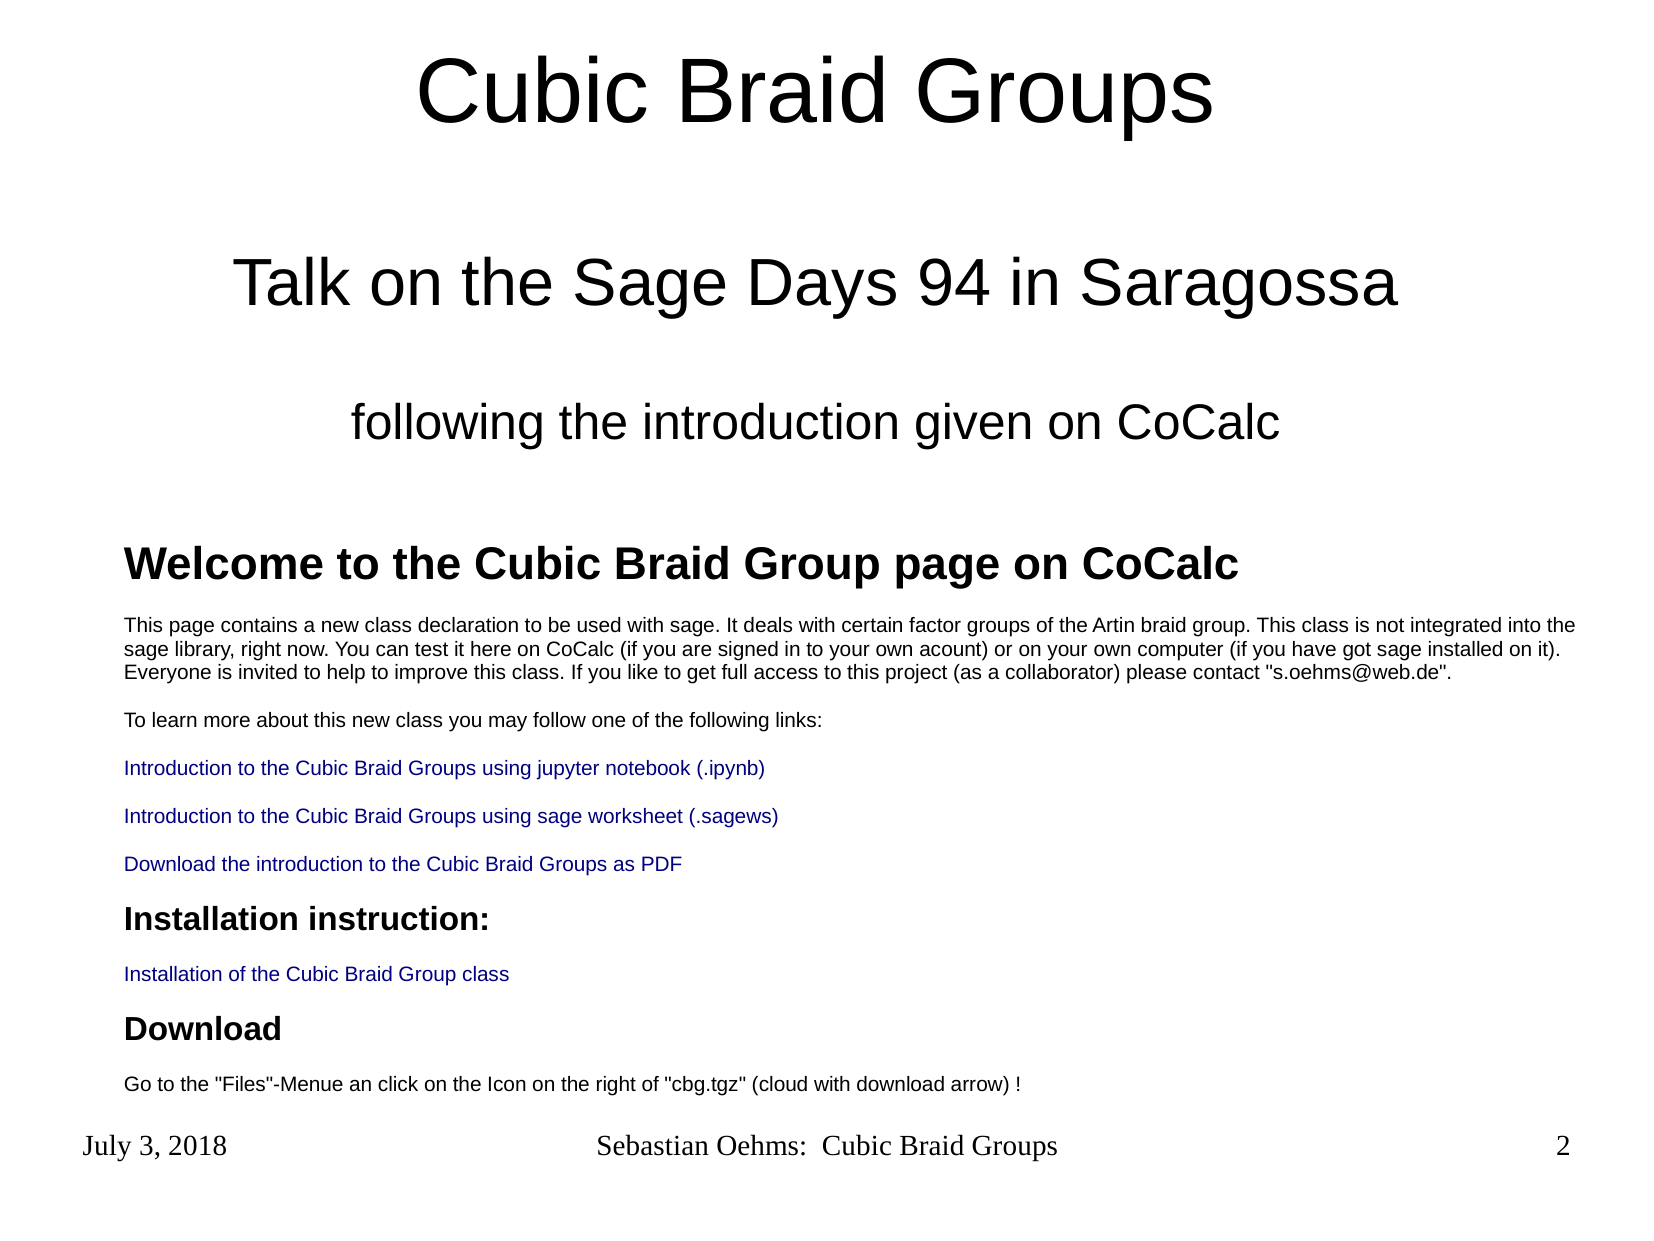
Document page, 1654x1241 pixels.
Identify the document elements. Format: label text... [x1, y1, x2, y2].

text_box Welcome to the Cubic Braid Group page on CoCalc This page contains a new class declaration to be used with sage. It deals with certain factor groups of the Artin braid group. This class is not integrated into the sage library, right now. You can test it here on CoCalc (if you are signed in to your own acount) or on your own computer (if you have got sage installed on it). Everyone is invited to help to improve this class. If you like to get full access to this project (as a collaborator) please contact "s.oehms@web.de". To learn more about this new class you may follow one of the following links: Introduction to the Cubic Braid Groups using jupyter notebook (.ipynb) Introduction to the Cubic Braid Groups using sage worksheet (.sagews) Download the introduction to the Cubic Braid Groups as PDF Installation instruction: Installation of the Cubic Braid Group class Download Go to the "Files"-Menue an click on the Icon on the right of "cbg.tgz" (cloud with download arrow) ! [109, 530, 1607, 1111]
title Cubic Braid Groups Talk on the Sage Days 94 in Saragossa following the introduction given on CoCalc [71, 39, 1560, 507]
